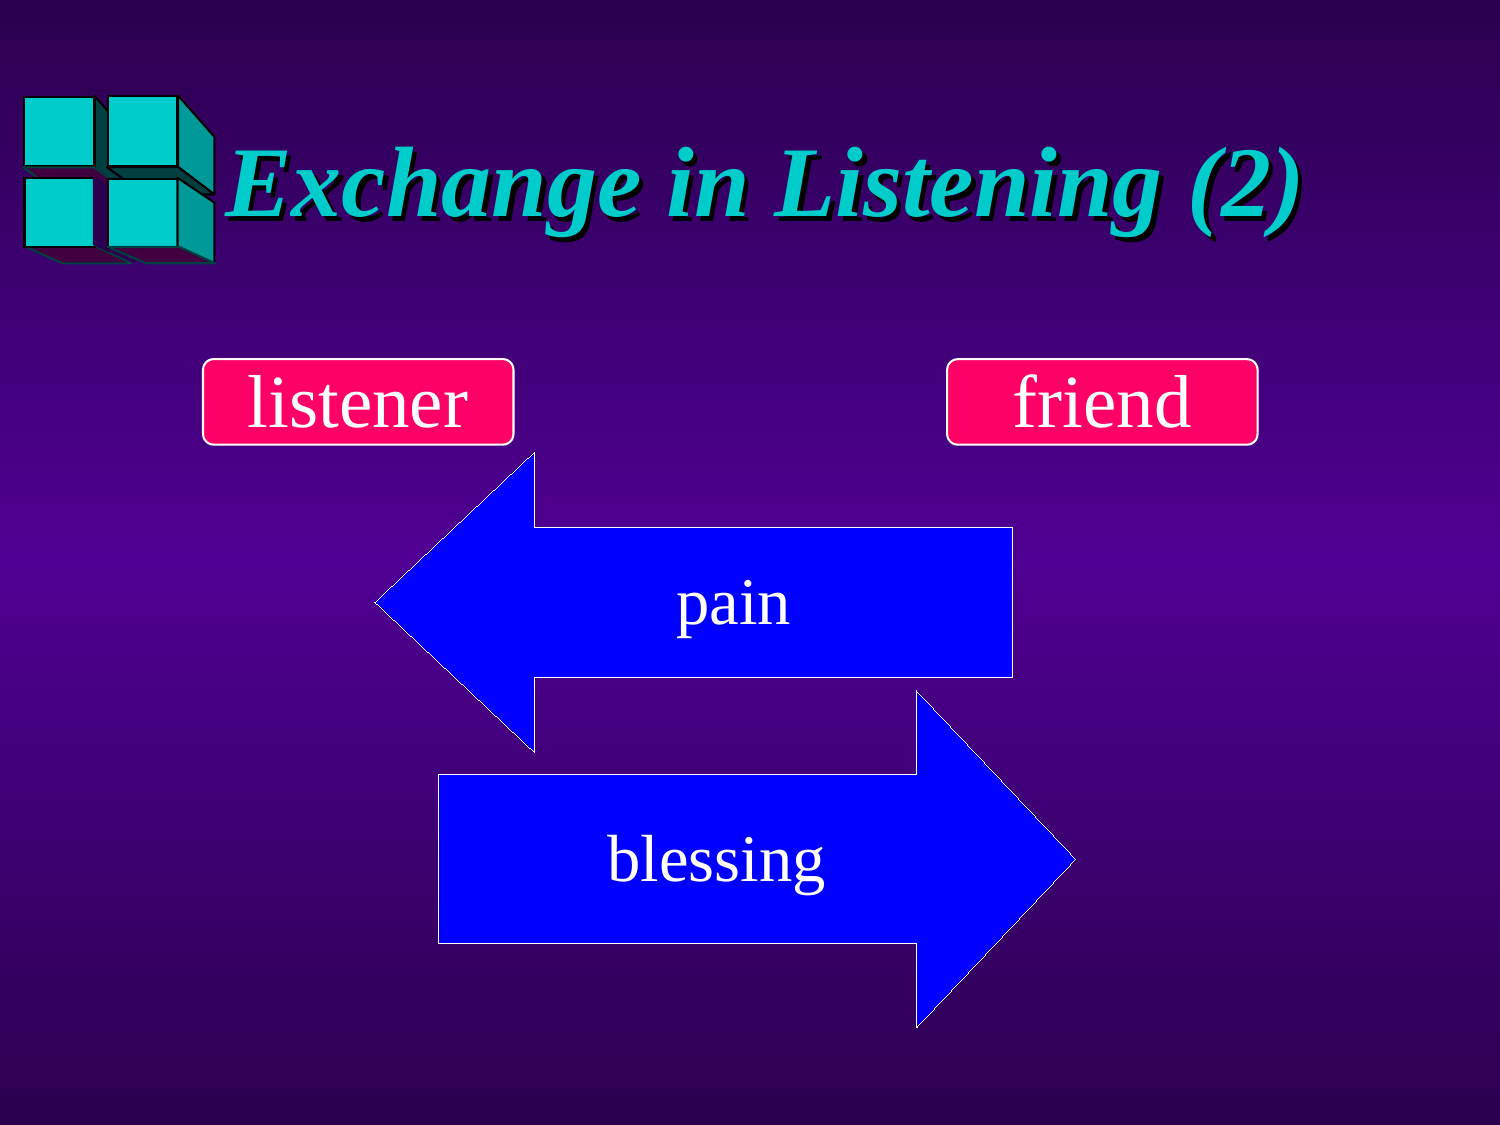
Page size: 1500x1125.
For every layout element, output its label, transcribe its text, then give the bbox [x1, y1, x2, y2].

title Exchange in Listening (2) [224, 62, 1388, 303]
text_box blessing [438, 690, 1076, 1028]
text_box friend [947, 359, 1258, 445]
text_box pain [374, 452, 1013, 753]
text_box listener [203, 359, 514, 445]
